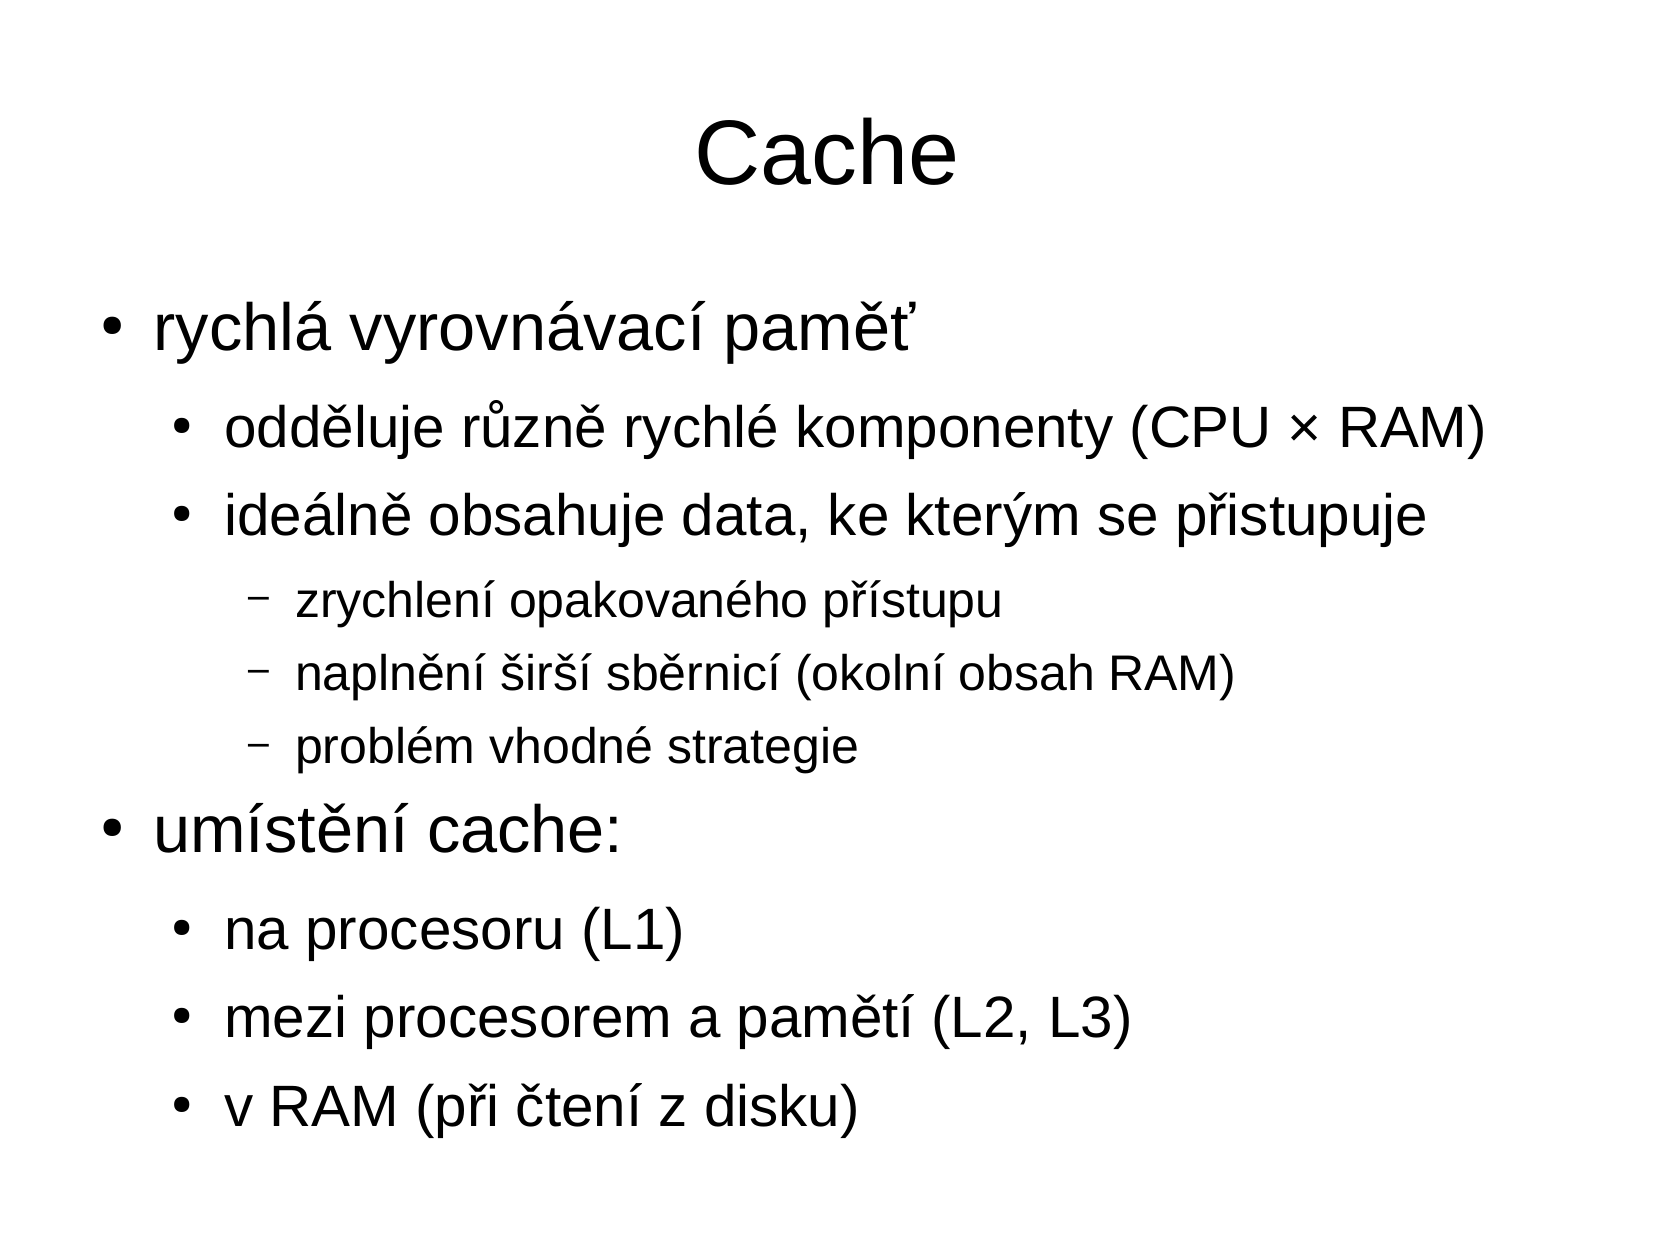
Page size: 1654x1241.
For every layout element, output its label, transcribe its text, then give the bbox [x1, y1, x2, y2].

title Cache [82, 56, 1571, 250]
list rychlá vyrovnávací paměť odděluje různě rychlé komponenty (CPU × RAM) ideálně obsahuje data, ke kterým se přistupuje zrychlení opakovaného přístupu naplnění širší sběrnicí (okolní obsah RAM) problém vhodné strategie umístění cache: na procesoru (L1) mezi procesorem a pamětí (L2, L3) v RAM (při čtení z disku) [82, 290, 1571, 1139]
